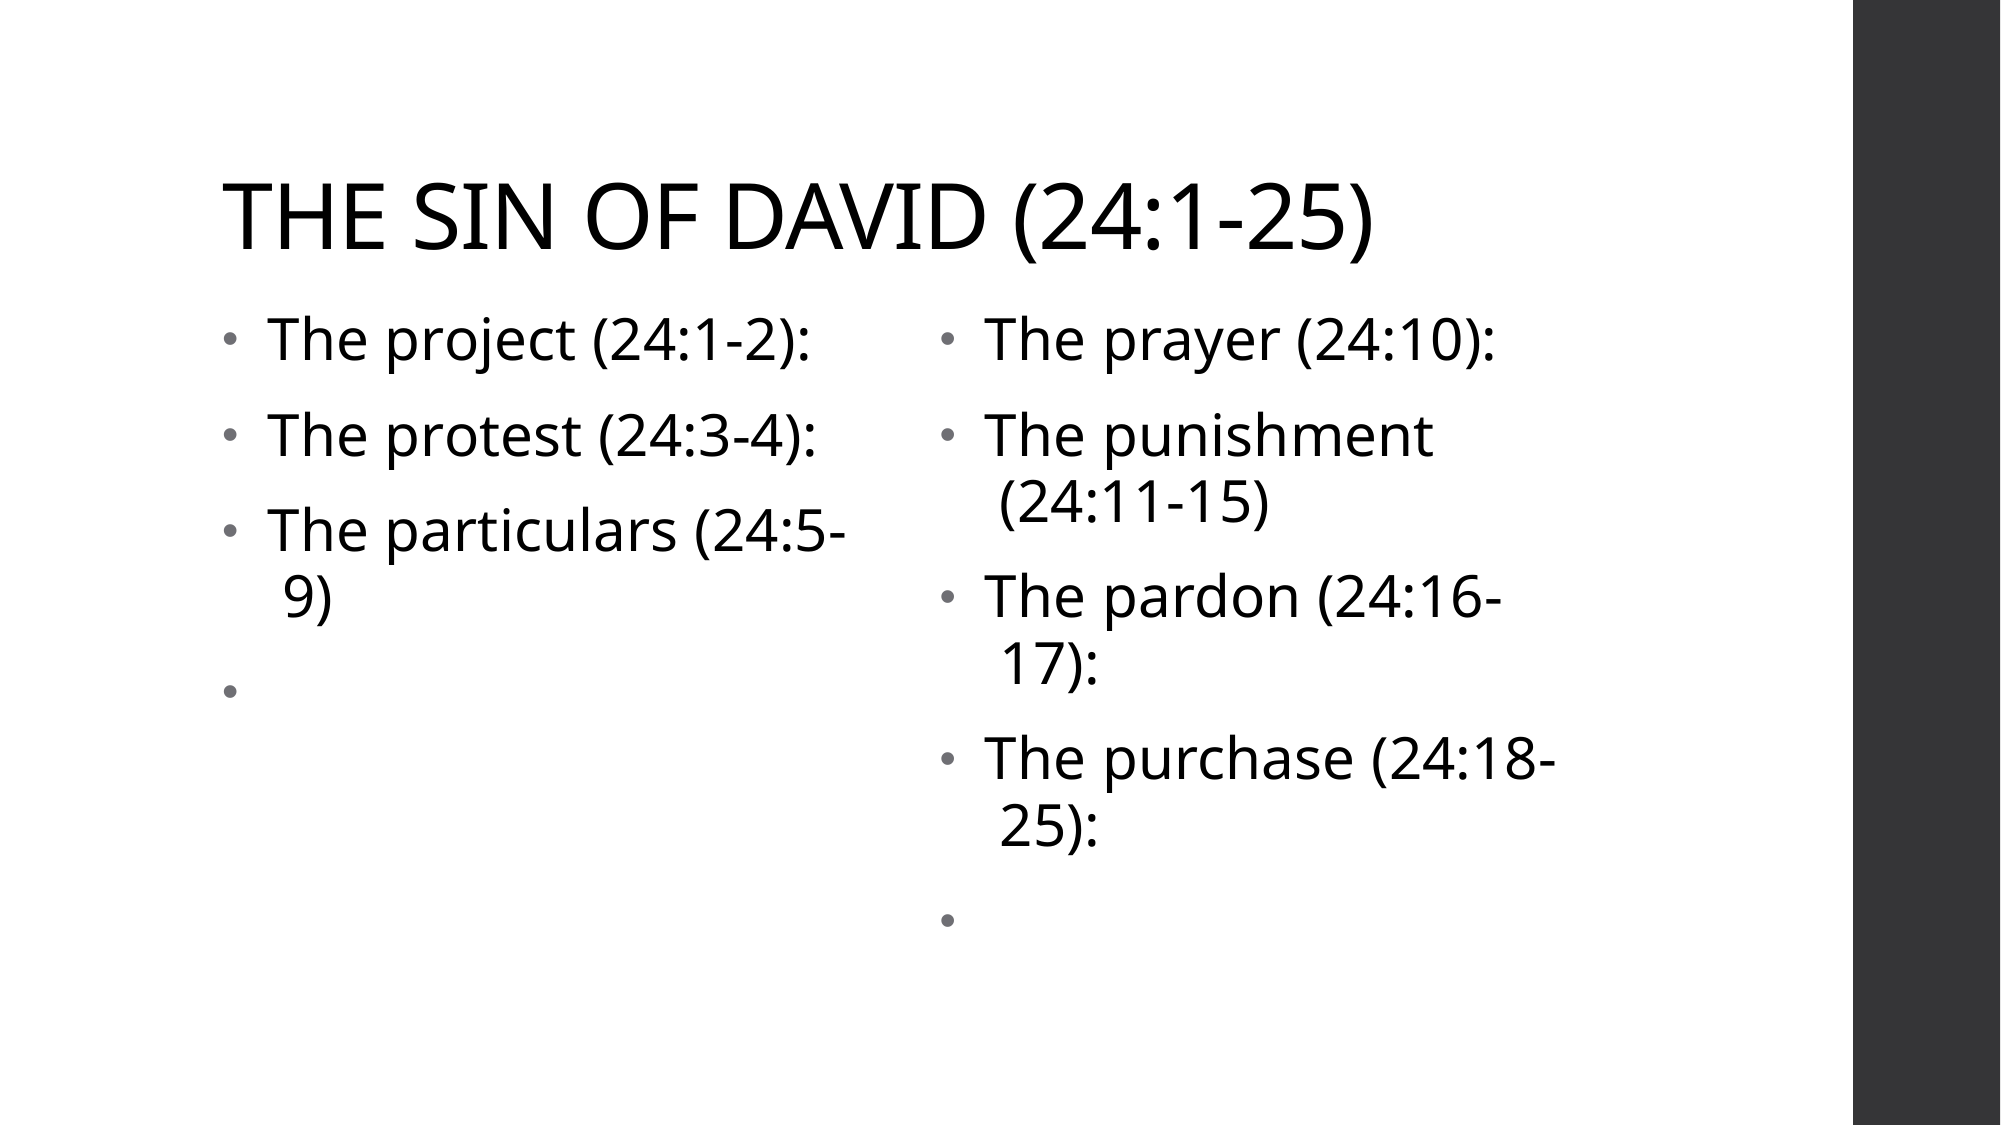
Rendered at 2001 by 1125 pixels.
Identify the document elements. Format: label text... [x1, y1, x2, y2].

title THE SIN OF DAVID (24:1-25) [206, 60, 1797, 278]
list The project (24:1-2): The protest (24:3-4): The particulars (24:5-9) [207, 299, 900, 1014]
list The prayer (24:10): The punishment (24:11-15) The pardon (24:16-17): The purchase (24:18-25): [924, 299, 1617, 1014]
